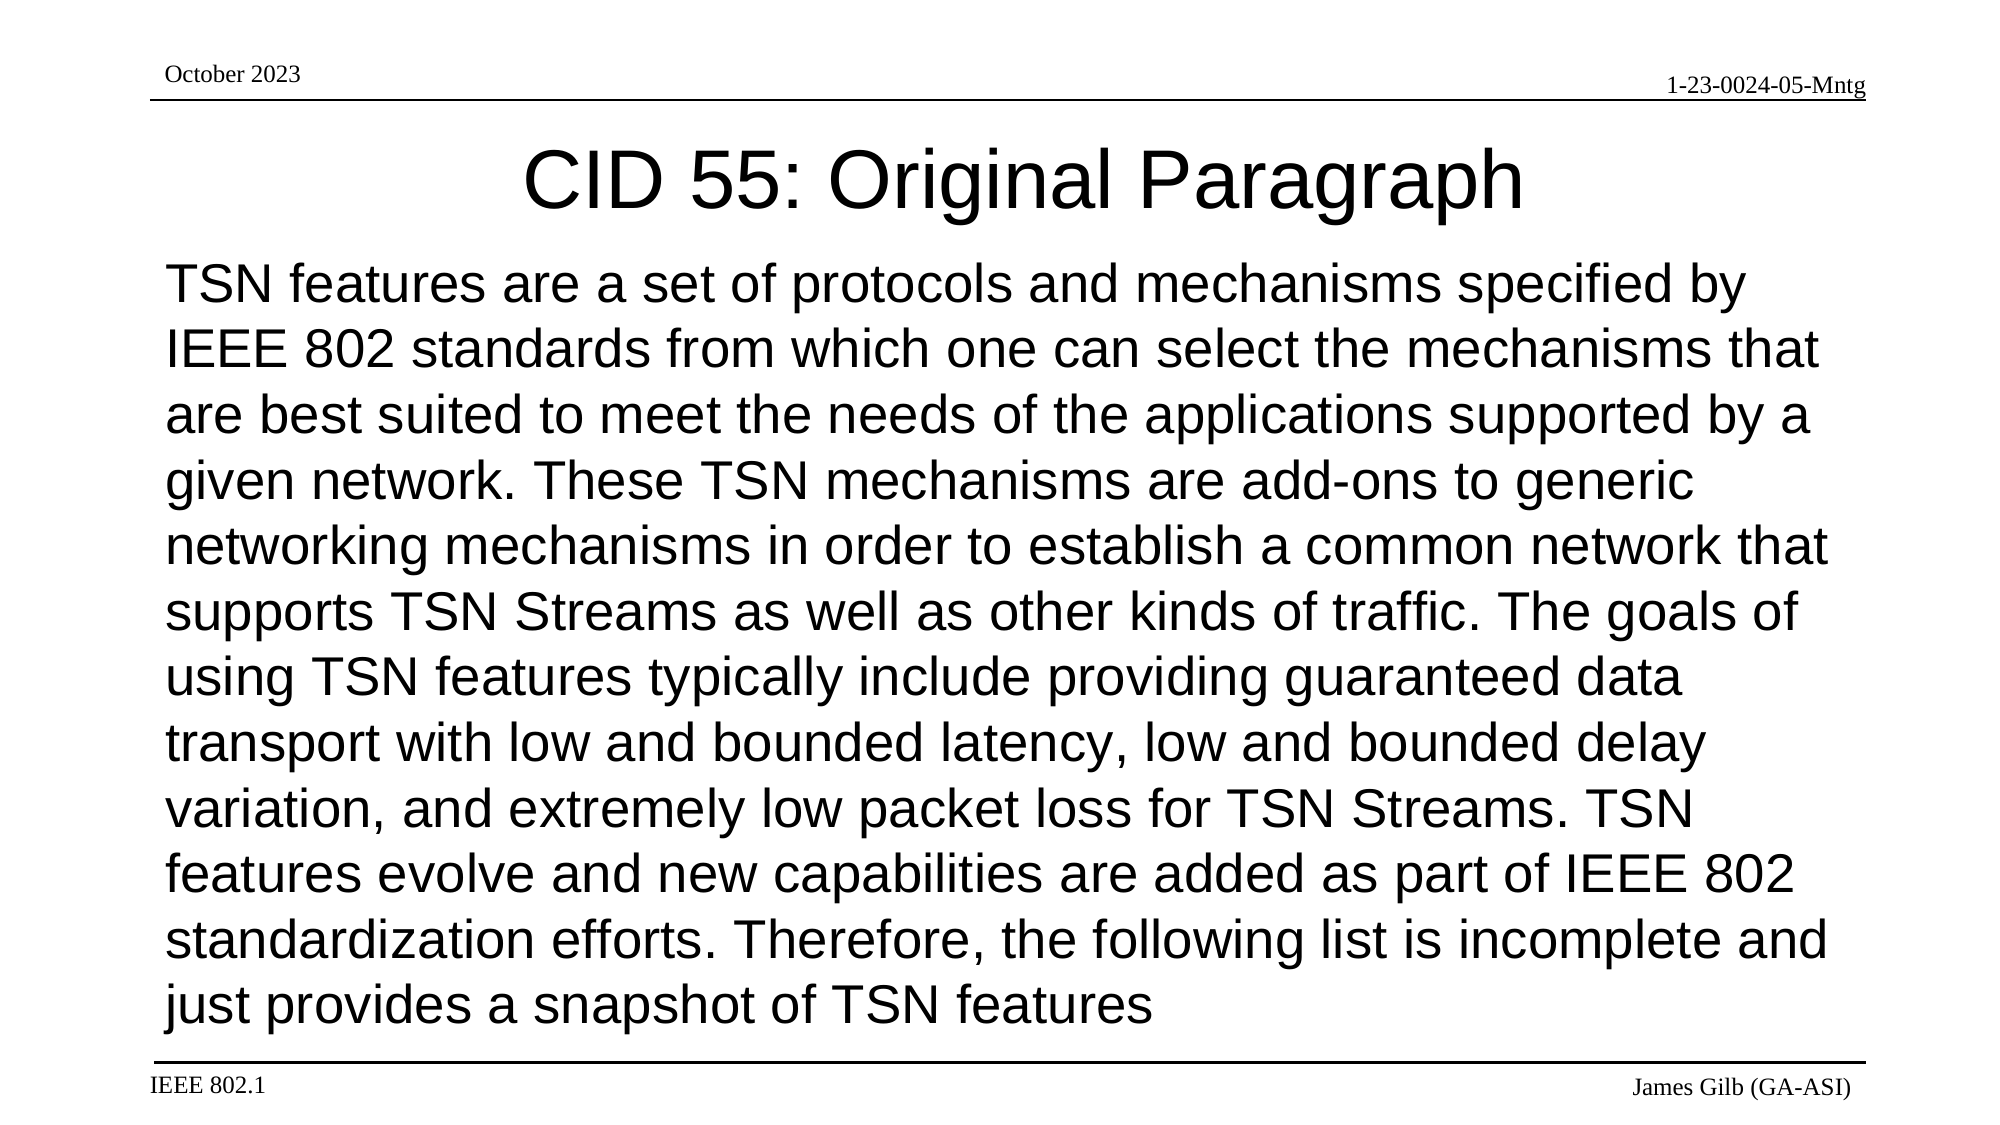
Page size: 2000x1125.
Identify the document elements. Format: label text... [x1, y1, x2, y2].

list TSN features are a set of protocols and mechanisms specified by IEEE 802 standards from which one can select the mechanisms that are best suited to meet the needs of the applications supported by a given network. These TSN mechanisms are add-ons to generic networking mechanisms in order to establish a common network that supports TSN Streams as well as other kinds of traffic. The goals of using TSN features typically include providing guaranteed data transport with low and bounded latency, low and bounded delay variation, and extremely low packet loss for TSN Streams. TSN features evolve and new capabilities are added as part of IEEE 802 standardization efforts. Therefore, the following list is incomplete and just provides a snapshot of TSN features [149, 239, 1900, 1051]
title CID 55: Original Paragraph [149, 112, 1900, 238]
